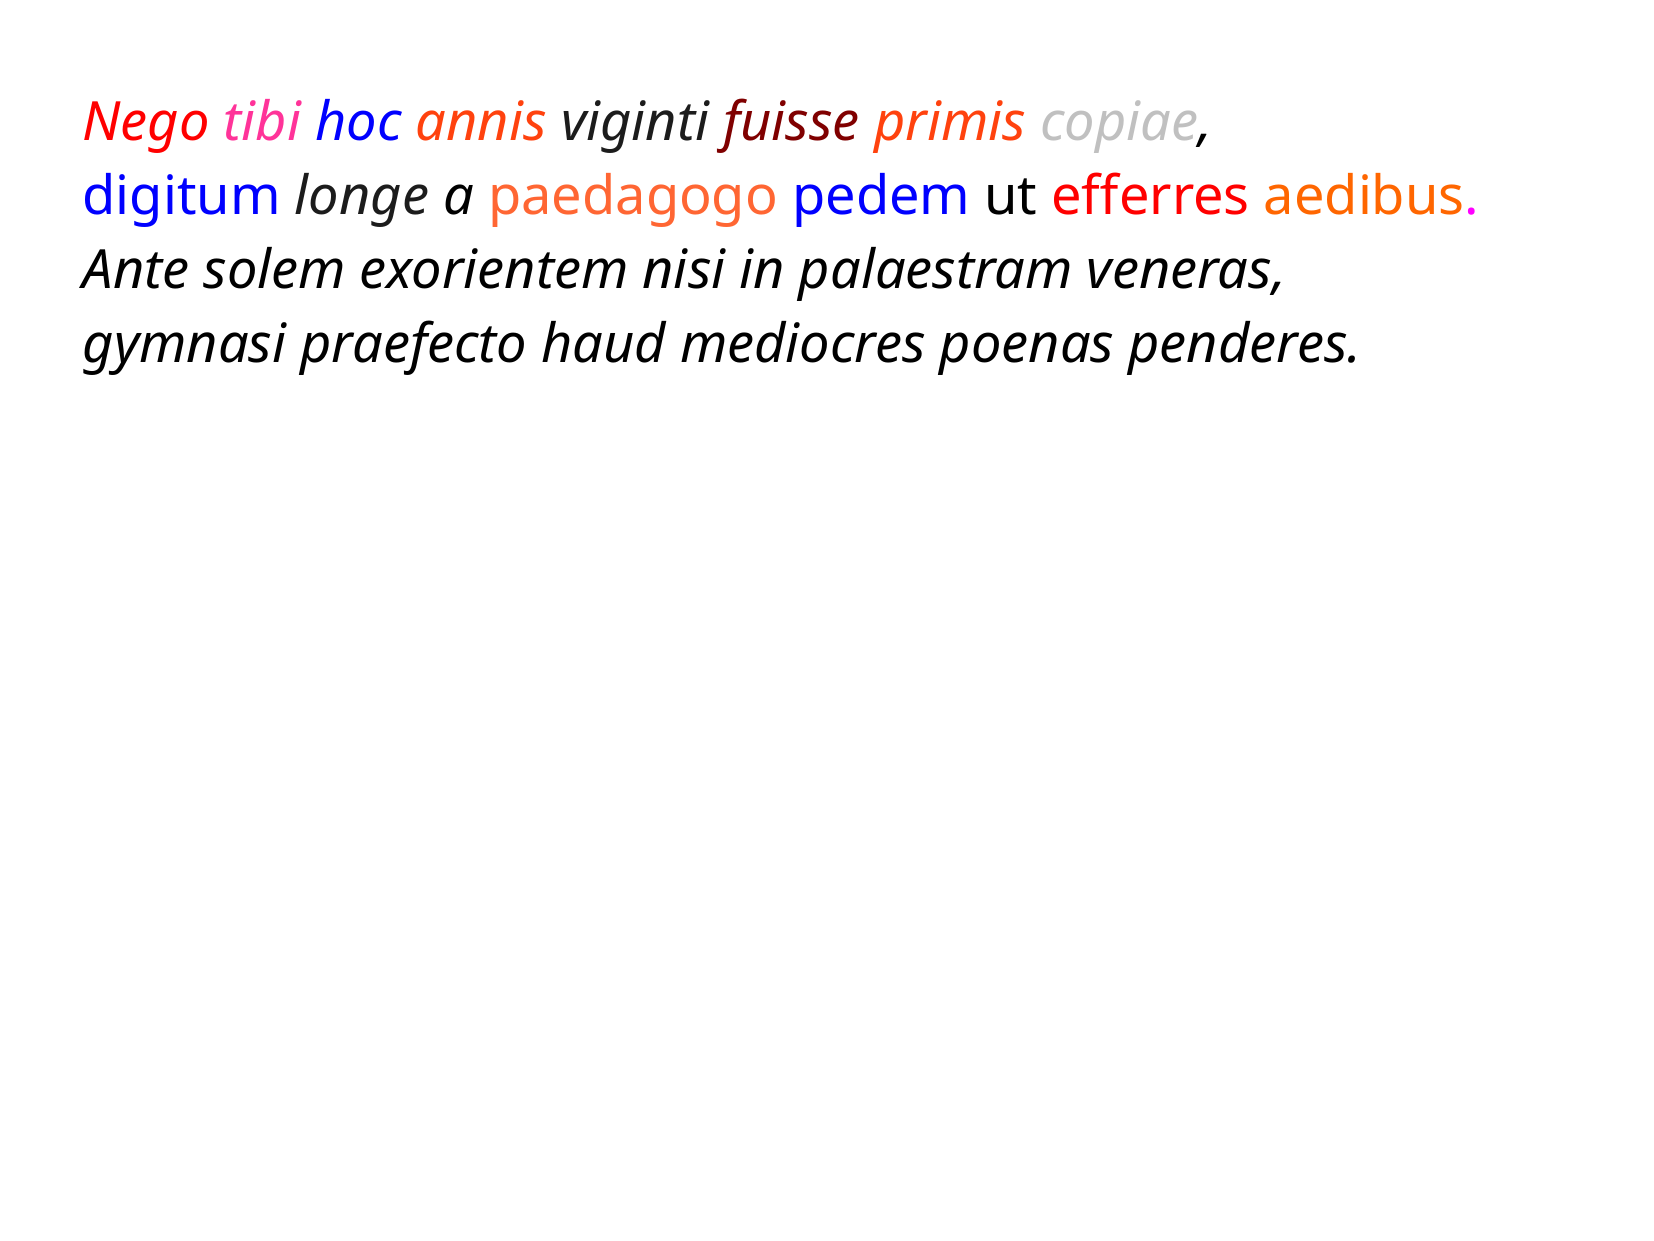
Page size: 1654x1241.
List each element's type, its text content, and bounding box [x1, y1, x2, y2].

list Nego tibi hoc annis viginti fuisse primis copiae, digitum longe a paedagogo pedem ut efferres aedibus. Ante solem exorientem nisi in palaestram veneras, gymnasi praefecto haud mediocres poenas penderes. [82, 82, 1571, 1109]
